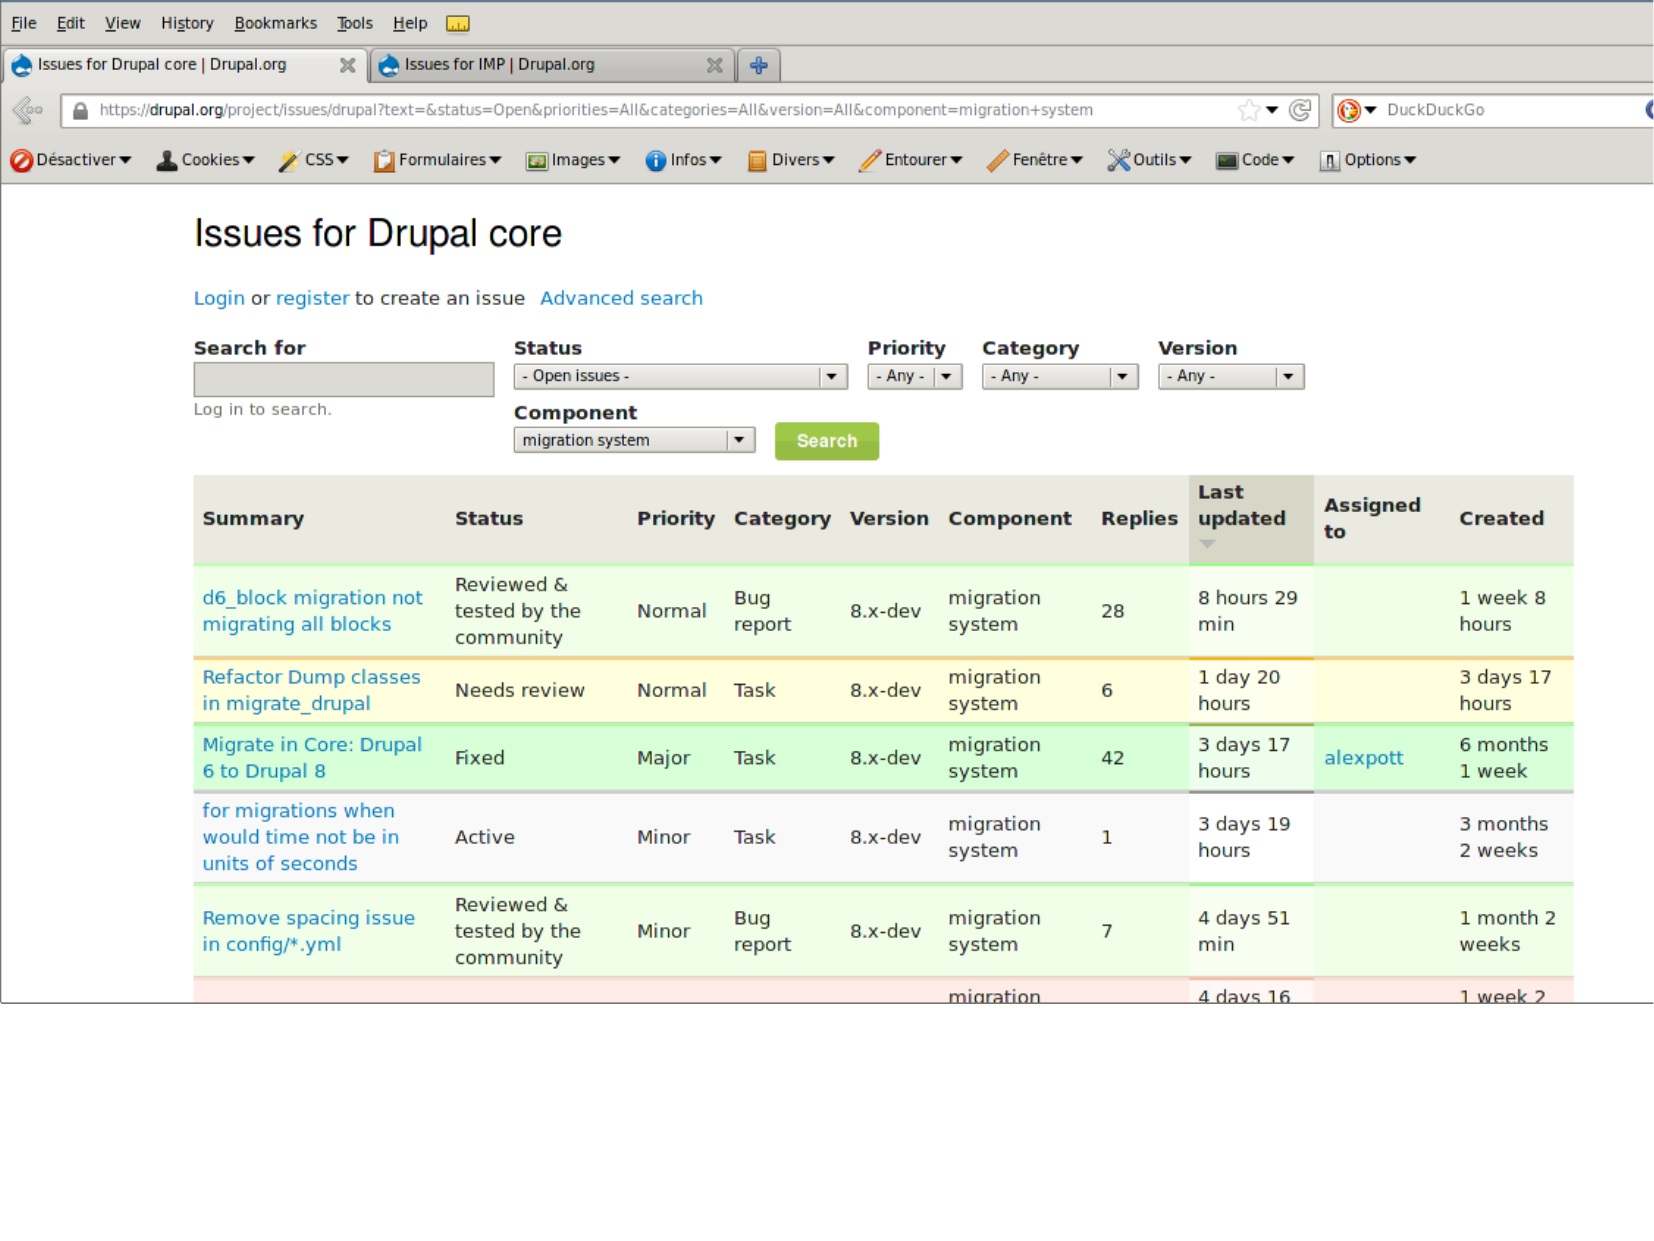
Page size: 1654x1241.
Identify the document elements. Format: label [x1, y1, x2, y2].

picture [0, 0, 1654, 1004]
